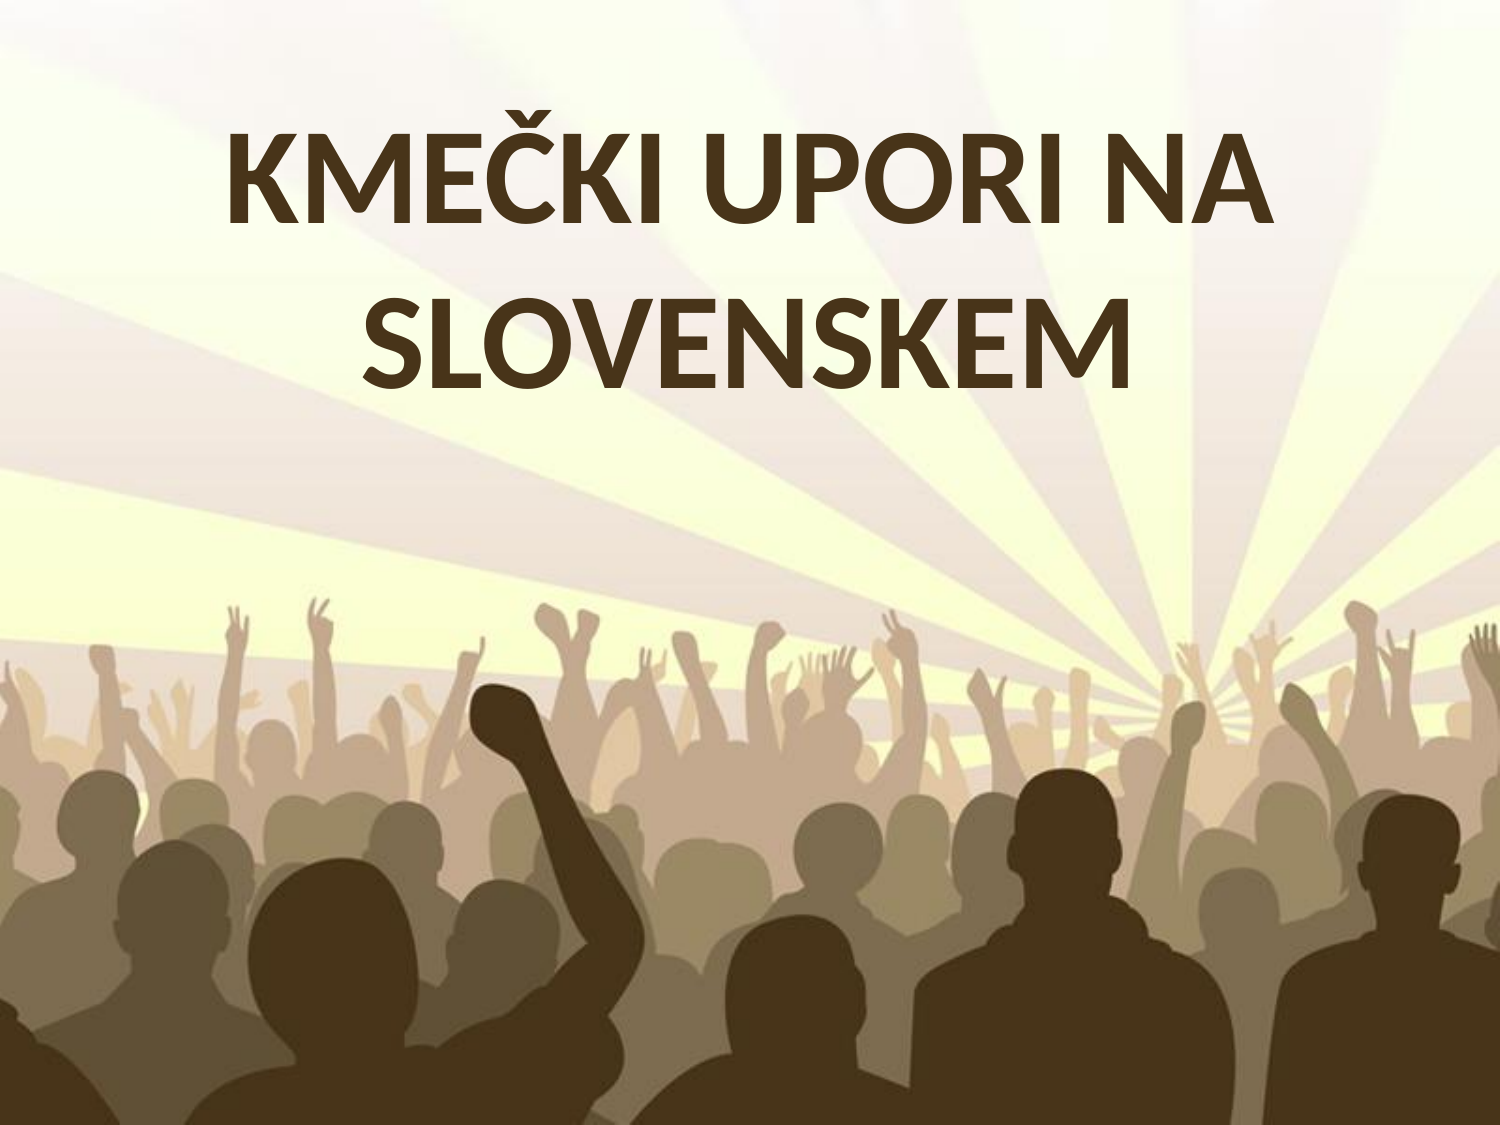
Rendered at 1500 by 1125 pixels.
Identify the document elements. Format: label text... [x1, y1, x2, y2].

title KMEČKI UPORI NA SLOVENSKEM [112, 78, 1388, 320]
picture [0, 0, 1500, 1125]
